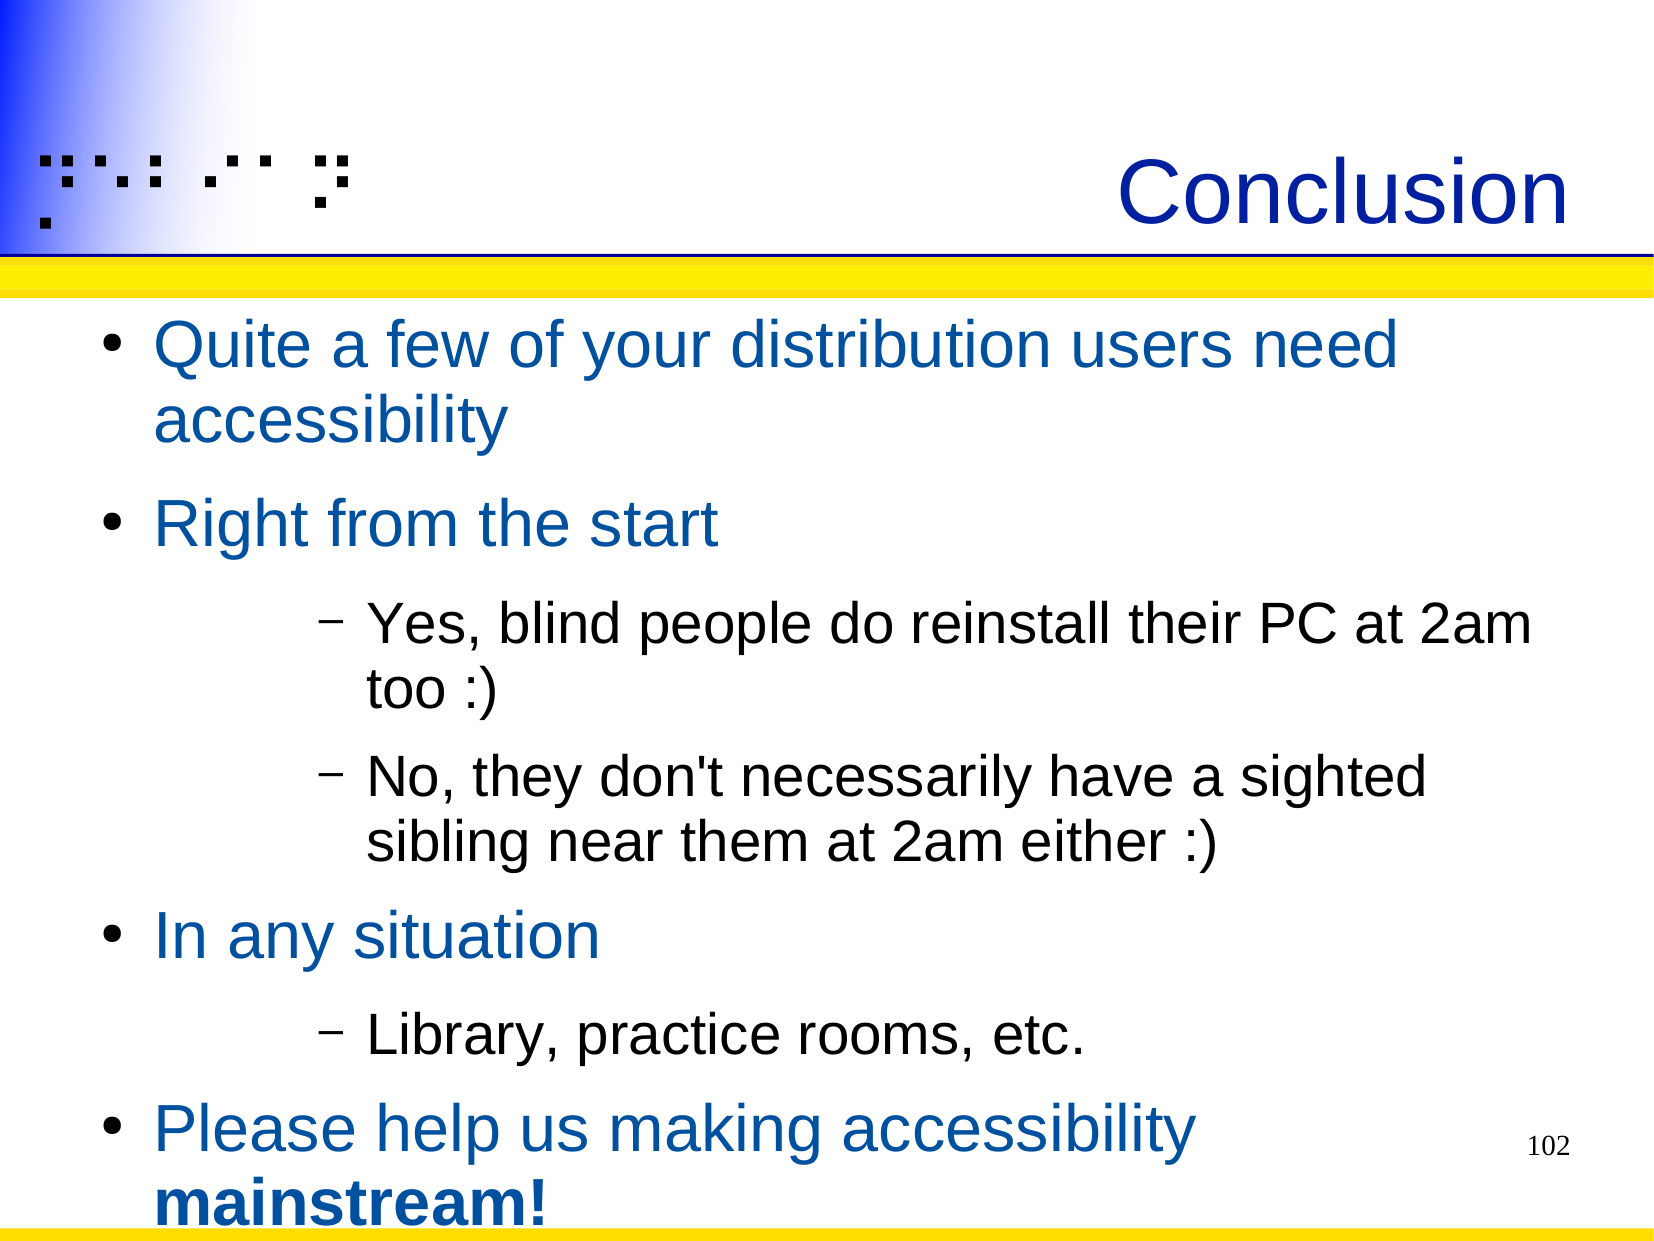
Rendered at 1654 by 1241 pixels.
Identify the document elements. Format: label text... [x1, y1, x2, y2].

list Quite a few of your distribution users need accessibility Right from the start Yes, blind people do reinstall their PC at 2am too :) No, they don't necessarily have a sighted sibling near them at 2am either :) In any situation Library, practice rooms, etc. Please help us making accessibility mainstream! [82, 307, 1571, 1241]
title Conclusion [372, 134, 1571, 250]
